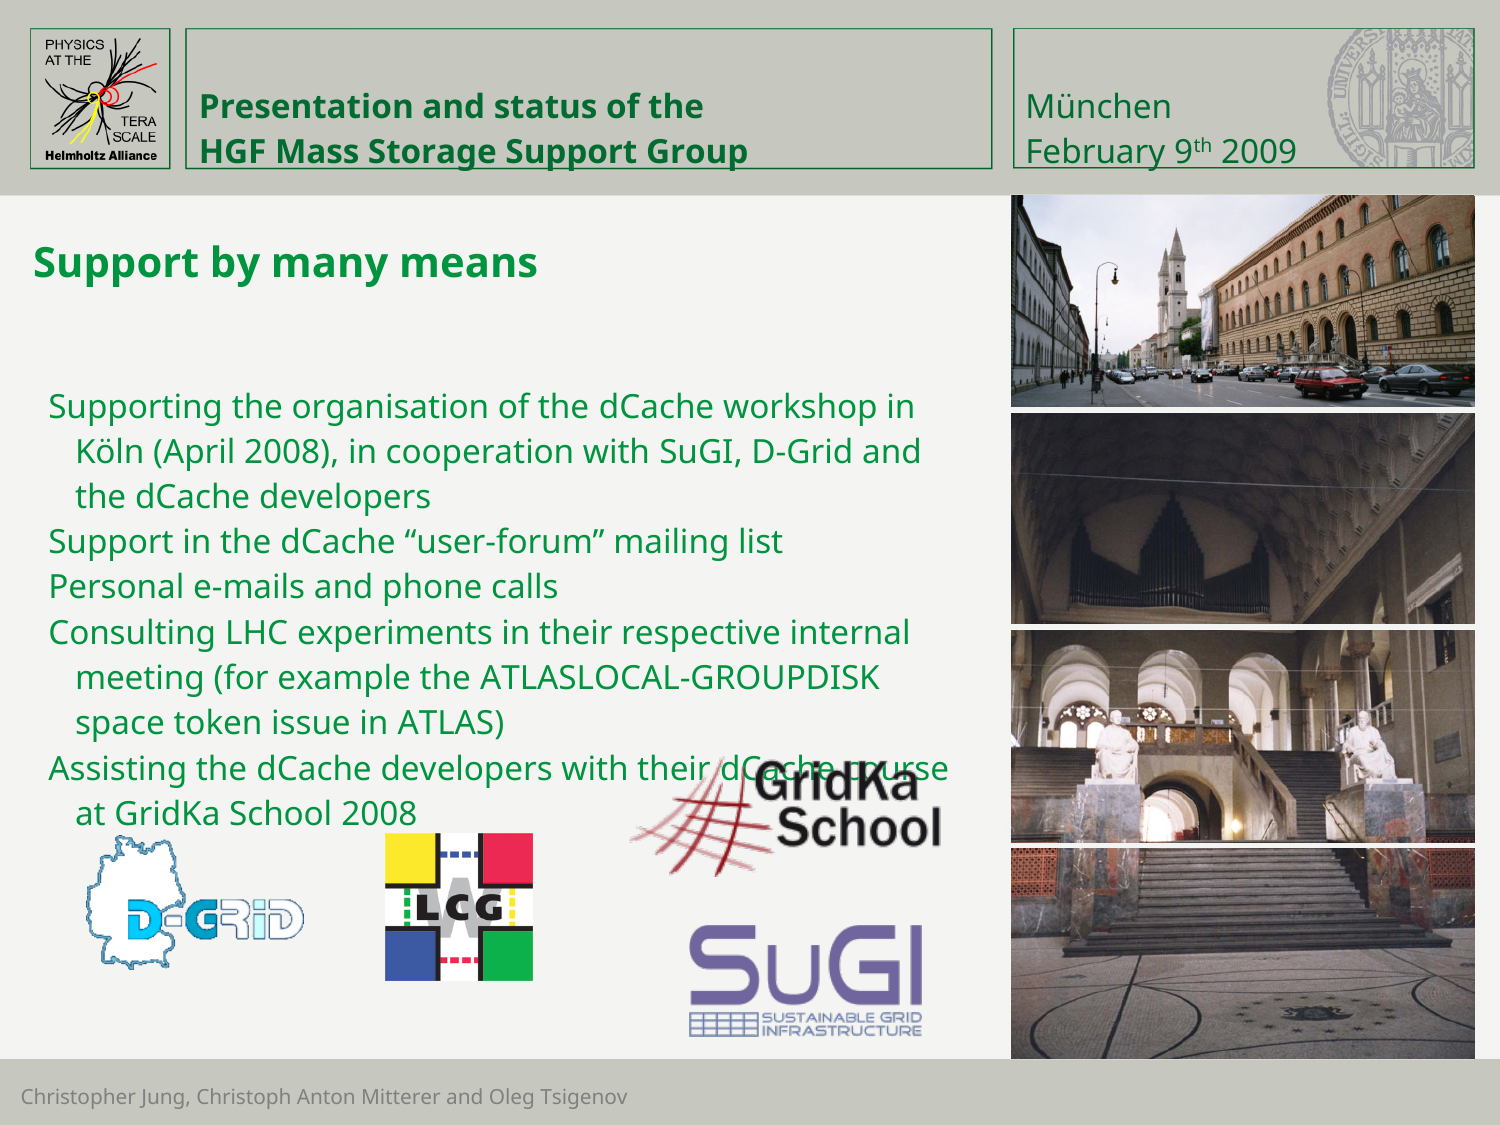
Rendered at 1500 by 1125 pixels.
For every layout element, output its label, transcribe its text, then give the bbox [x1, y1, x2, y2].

text_box Presentation and status of the HGF Mass Storage Support Group [183, 75, 860, 181]
text_box Support by many means [18, 224, 638, 298]
text_box Supporting the organisation of the dCache workshop in Köln (April 2008)‏, in cooperation with SuGI, D-Grid and the dCache developers Support in the dCache “user-forum” mailing list Personal e-mails and phone calls Consulting LHC experiments in their respective internal meeting (for example the ATLASLOCAL-GROUPDISK space token issue in ATLAS)‏ Assisting the dCache developers with their dCache course at GridKa School 2008 [21, 374, 976, 843]
text_box Christopher Jung, Christoph Anton Mitterer and Oleg Tsigenov [5, 1074, 676, 1119]
text_box München February 9th 2009 [1010, 75, 1337, 181]
picture [0, 0, 1500, 1125]
